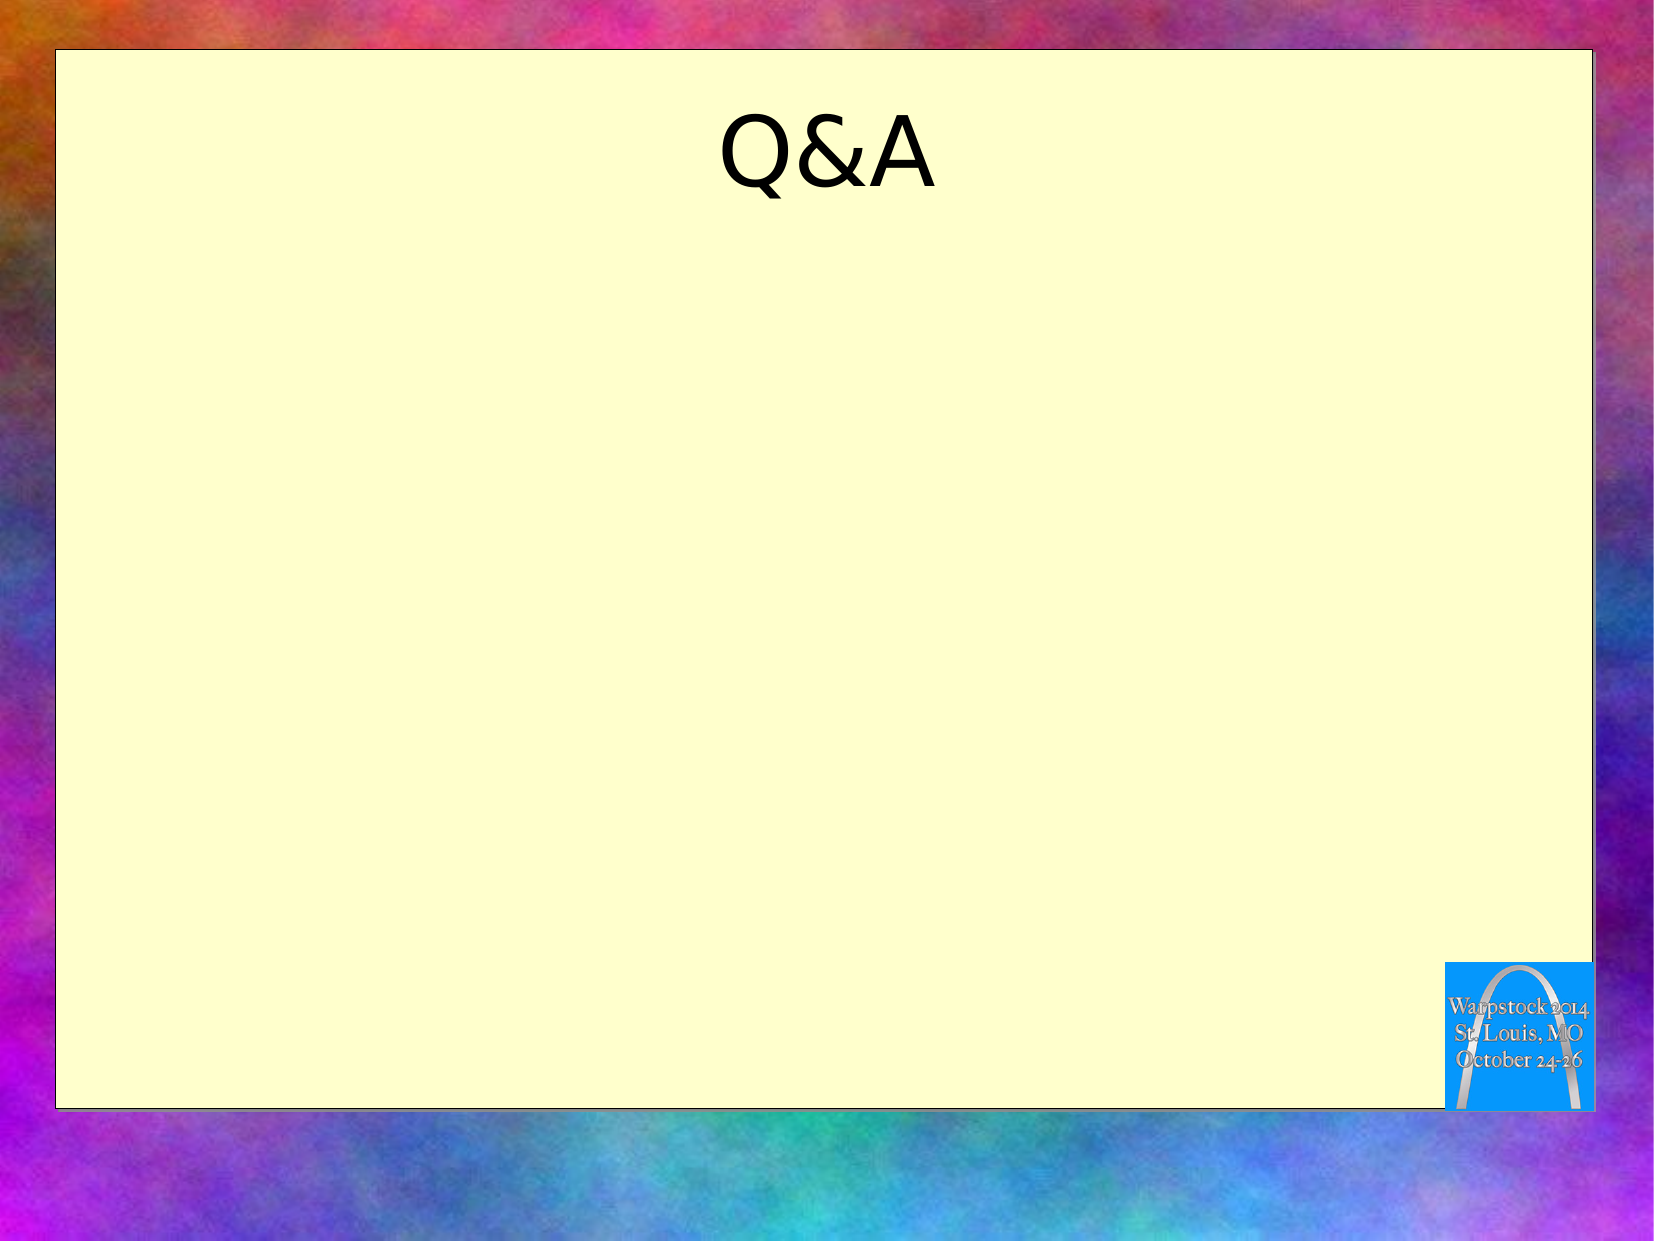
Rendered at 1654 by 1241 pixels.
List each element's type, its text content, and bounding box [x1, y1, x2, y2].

picture [0, 0, 1654, 1241]
title Q&A [82, 49, 1571, 257]
